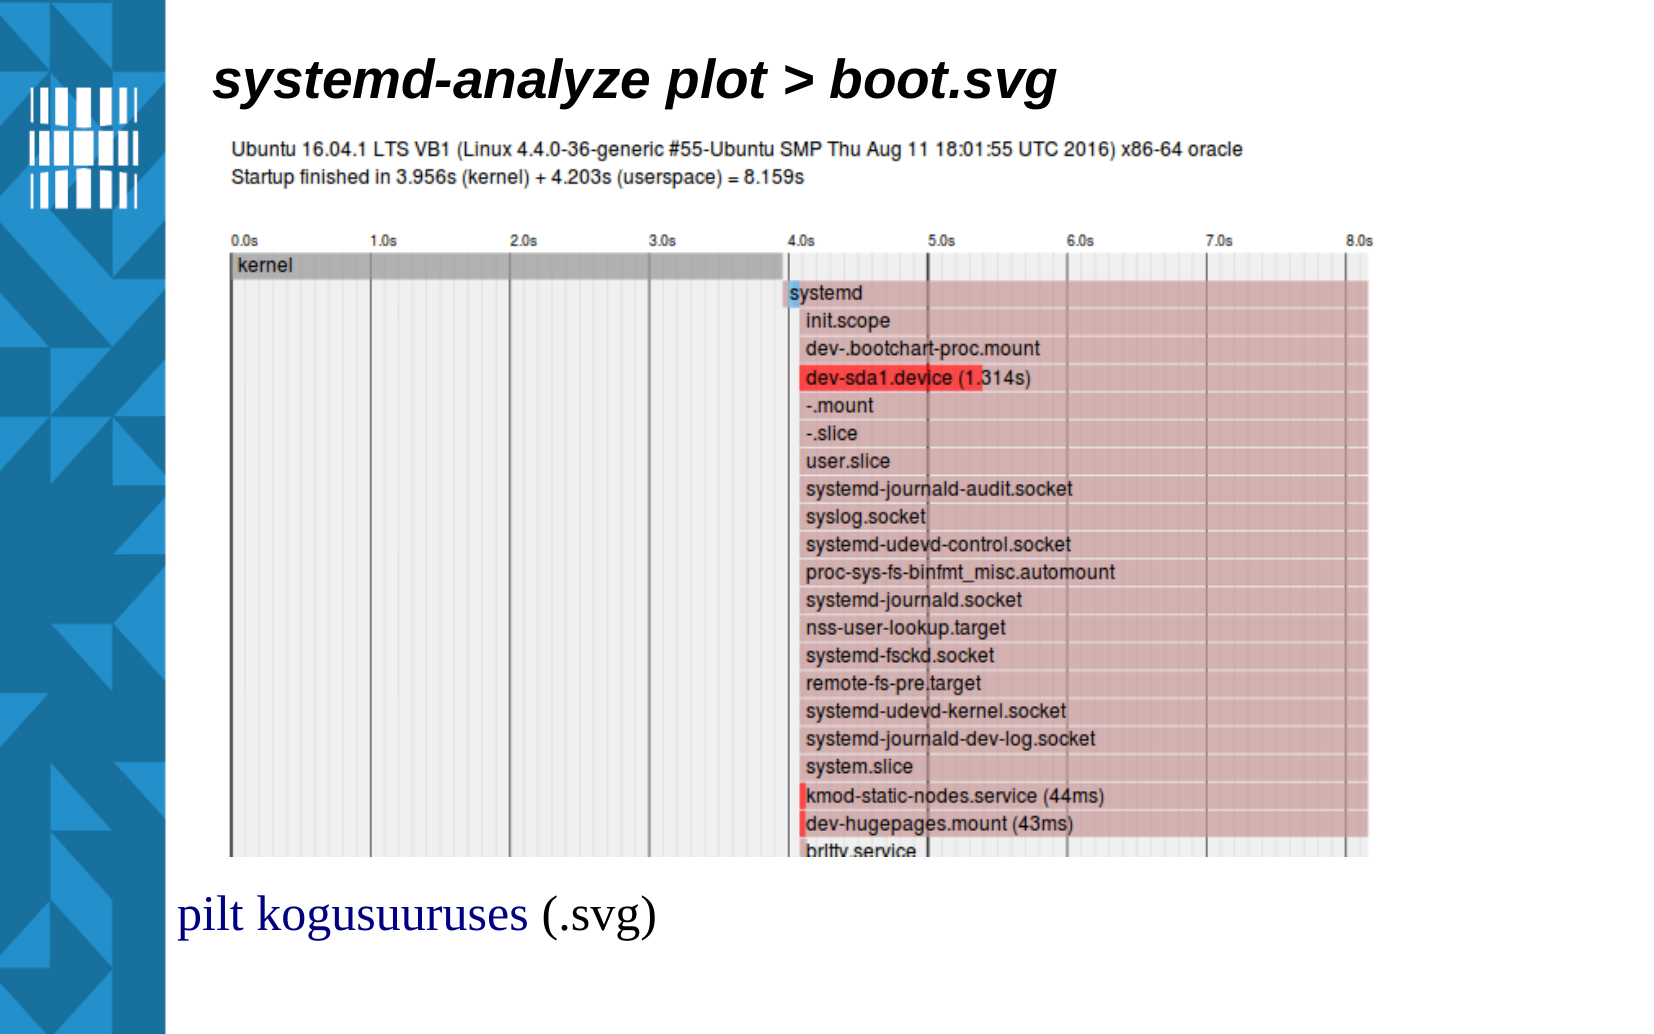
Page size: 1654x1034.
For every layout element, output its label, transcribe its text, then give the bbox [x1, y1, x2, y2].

text_box pilt kogusuuruses (.svg) [177, 885, 709, 942]
title systemd-analyze plot > boot.svg [212, 28, 1595, 131]
picture [212, 127, 1394, 857]
